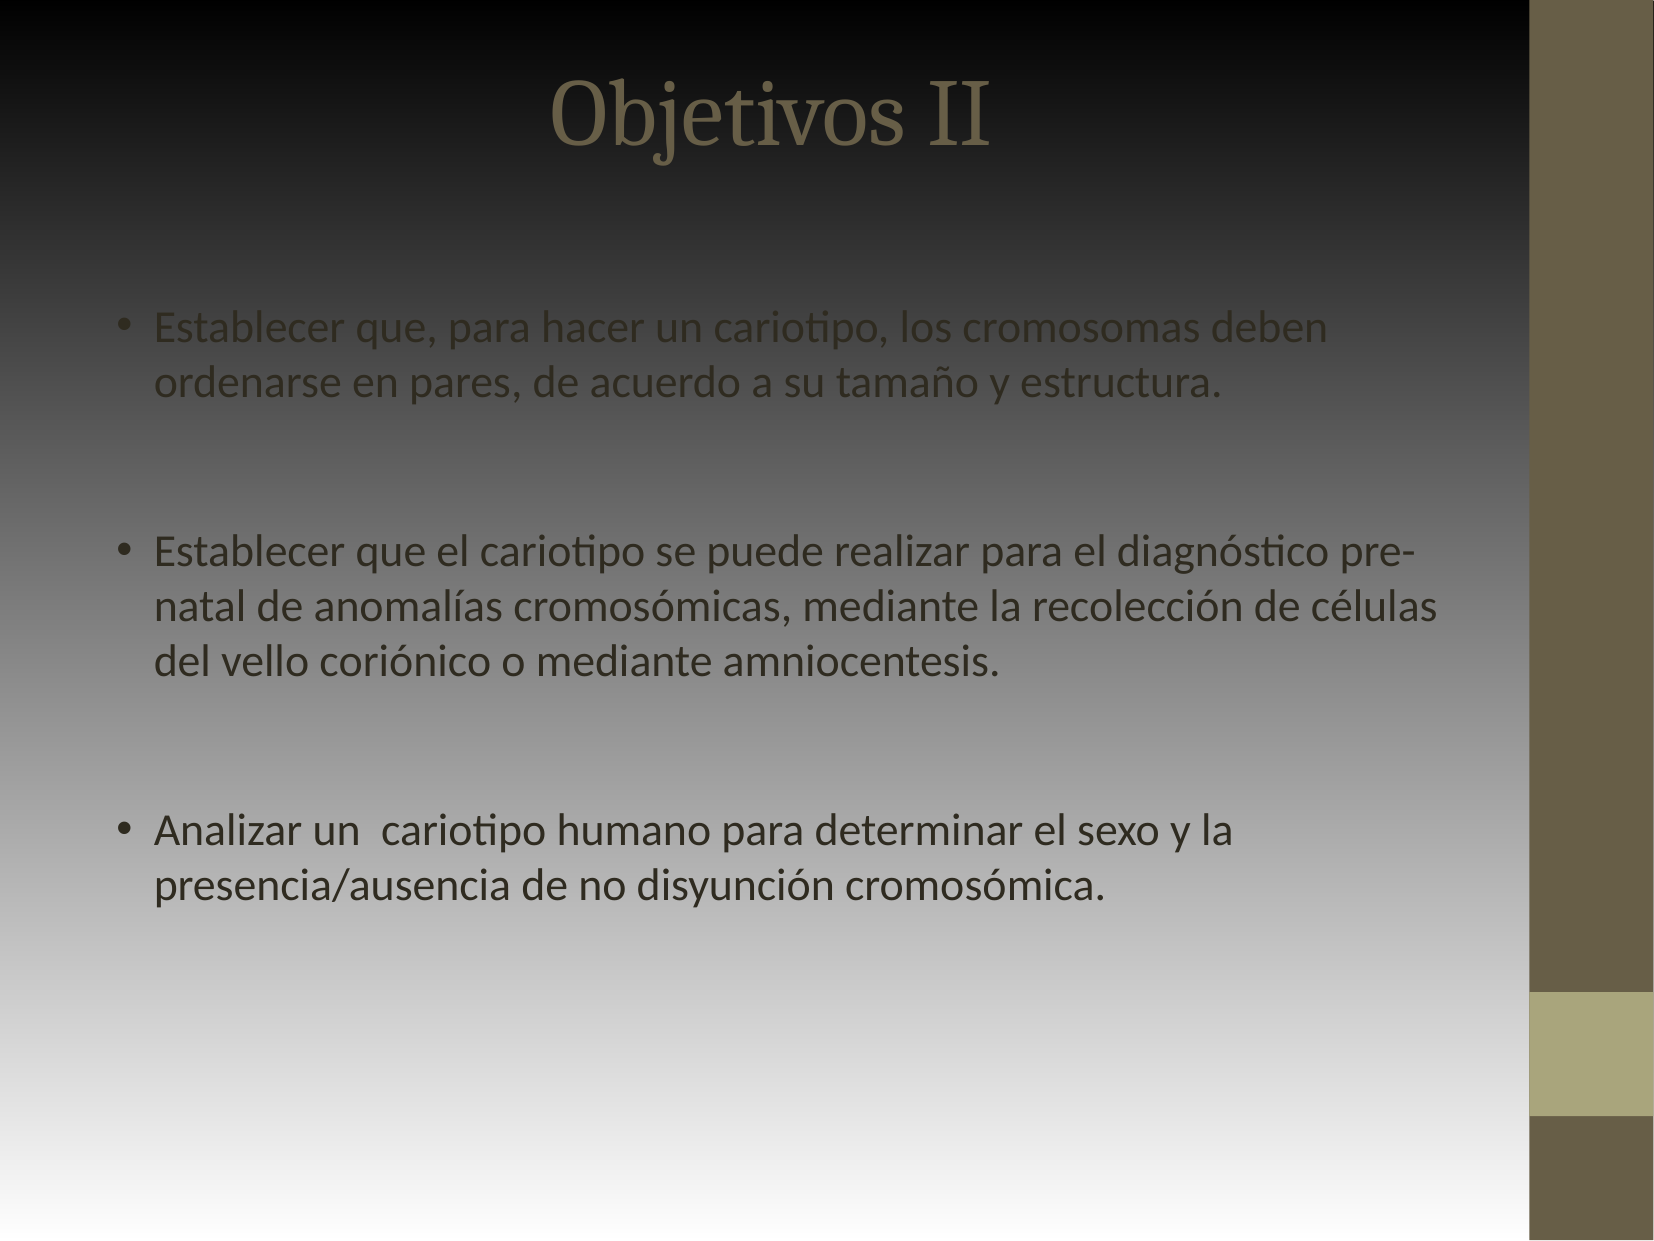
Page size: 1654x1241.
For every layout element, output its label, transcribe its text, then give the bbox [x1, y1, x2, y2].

list Establecer que, para hacer un cariotipo, los cromosomas deben ordenarse en pares, de acuerdo a su tamaño y estructura. Establecer que el cariotipo se puede realizar para el diagnóstico pre-natal de anomalías cromosómicas, mediante la recolección de células del vello coriónico o mediante amniocentesis. Analizar un cariotipo humano para determinar el sexo y la presencia/ausencia de no disyunción cromosómica. [82, 289, 1461, 1158]
title Objetivos II [82, 49, 1461, 257]
